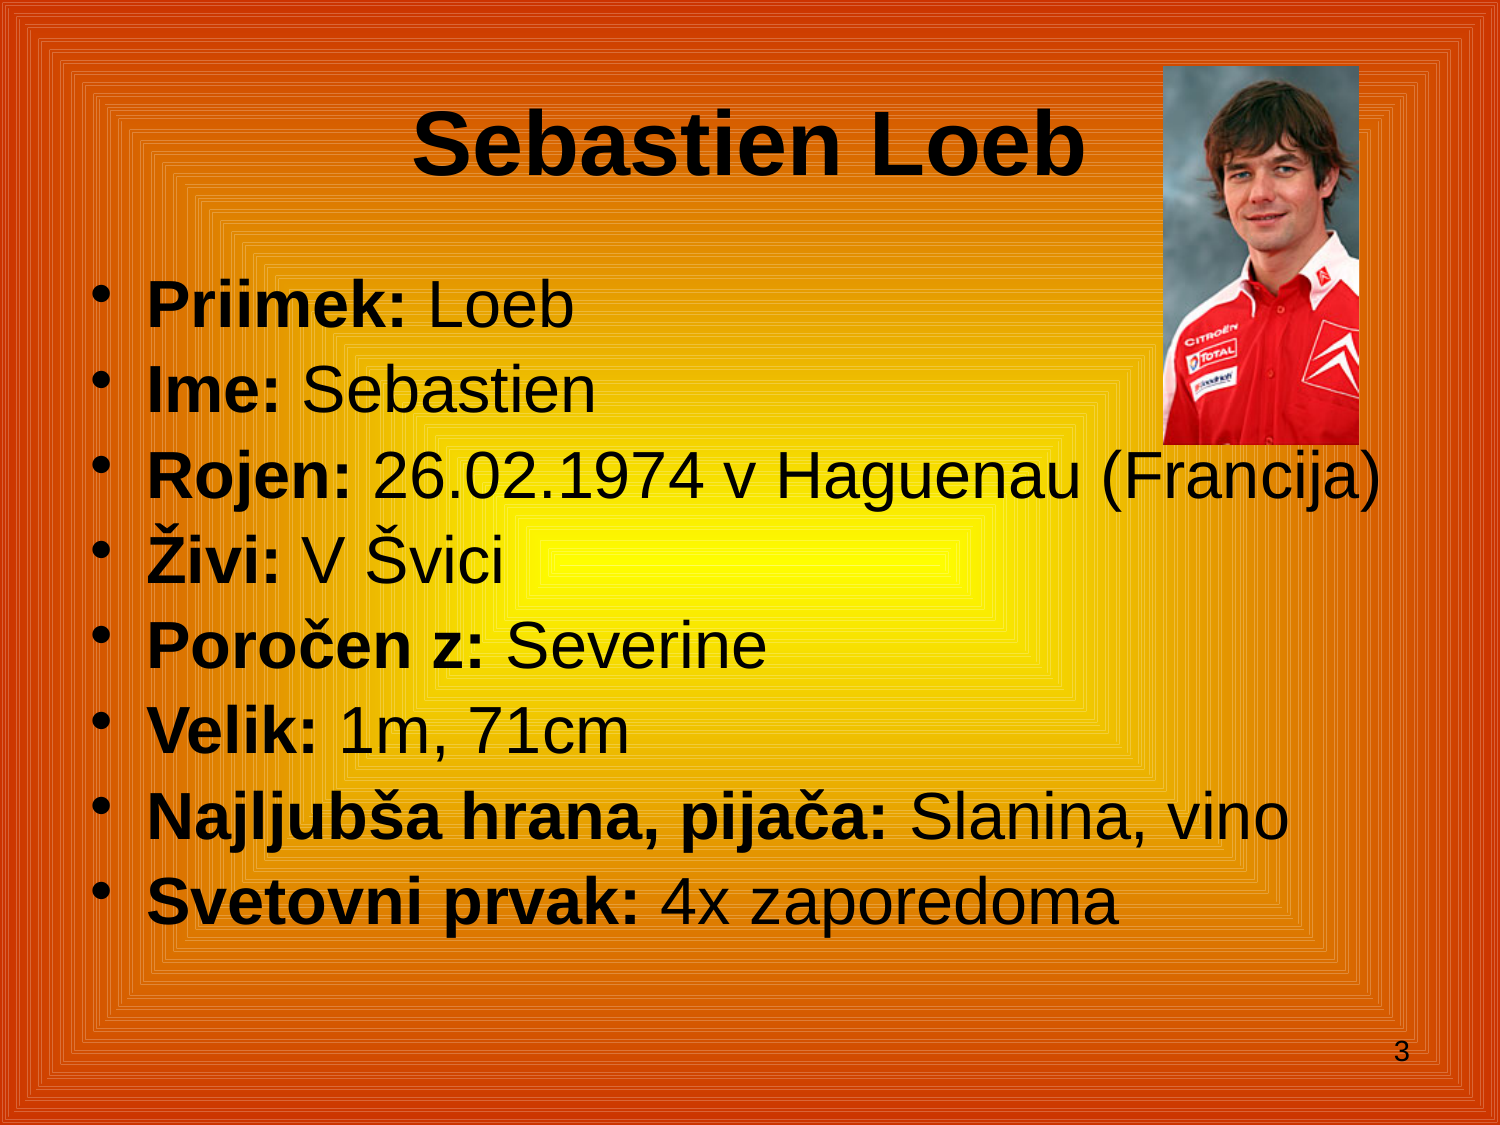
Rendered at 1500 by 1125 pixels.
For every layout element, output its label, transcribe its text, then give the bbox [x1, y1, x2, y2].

slide_number <number> [1074, 1024, 1425, 1103]
list Priimek: Loeb Ime: Sebastien Rojen: 26.02.1974 v Haguenau (Francija) Živi: V Švici Poročen z: Severine Velik: 1m, 71cm Najljubša hrana, pijača: Slanina, vino Svetovni prvak: 4x zaporedoma [75, 262, 1425, 1005]
title Sebastien Loeb [75, 45, 1425, 233]
picture [1163, 66, 1359, 262]
